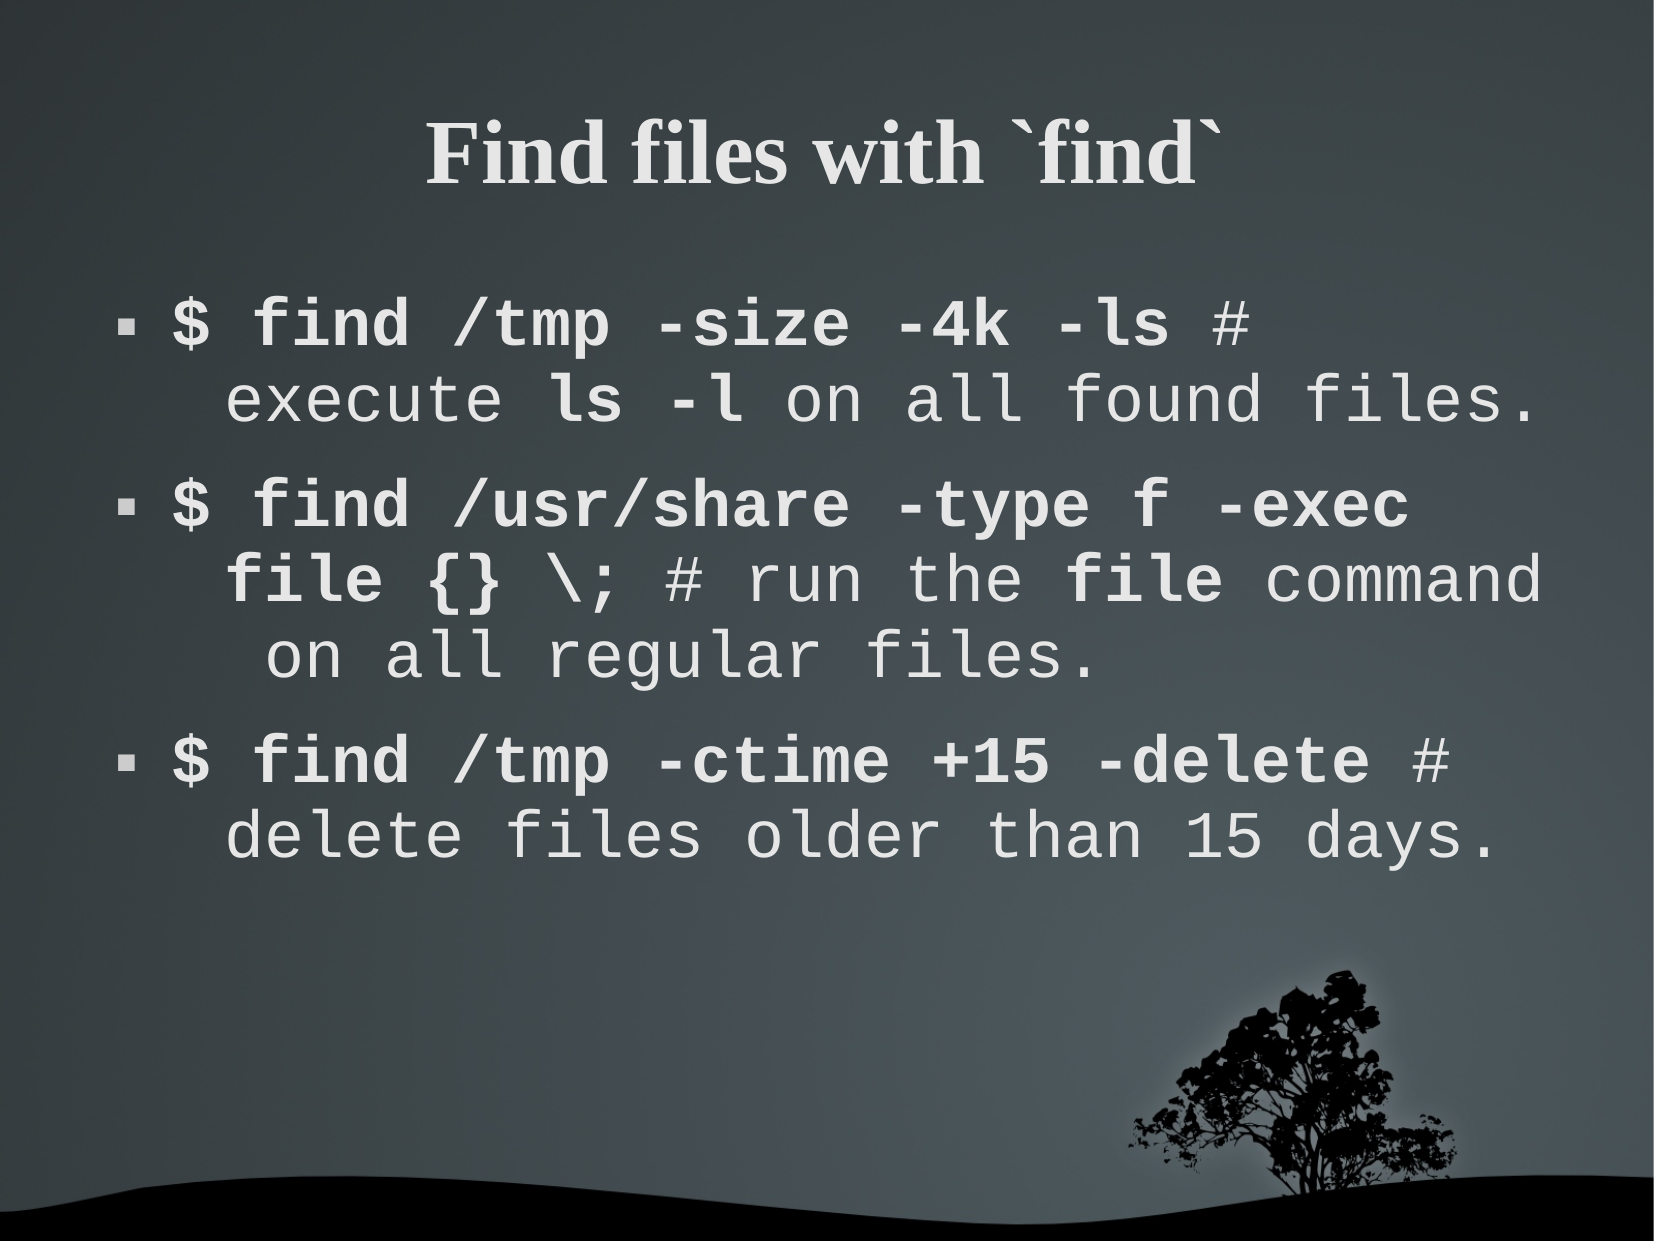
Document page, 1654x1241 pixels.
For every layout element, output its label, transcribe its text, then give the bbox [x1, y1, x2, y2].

title Find files with `find` [82, 33, 1571, 273]
list $ find /tmp -size -4k -ls # execute ls -l on all found files. $ find /usr/share -type f -exec file {} \; # run the file command on all regular files. $ find /tmp -ctime +15 -delete # delete files older than 15 days. [82, 290, 1571, 1109]
picture [0, 0, 1654, 1241]
